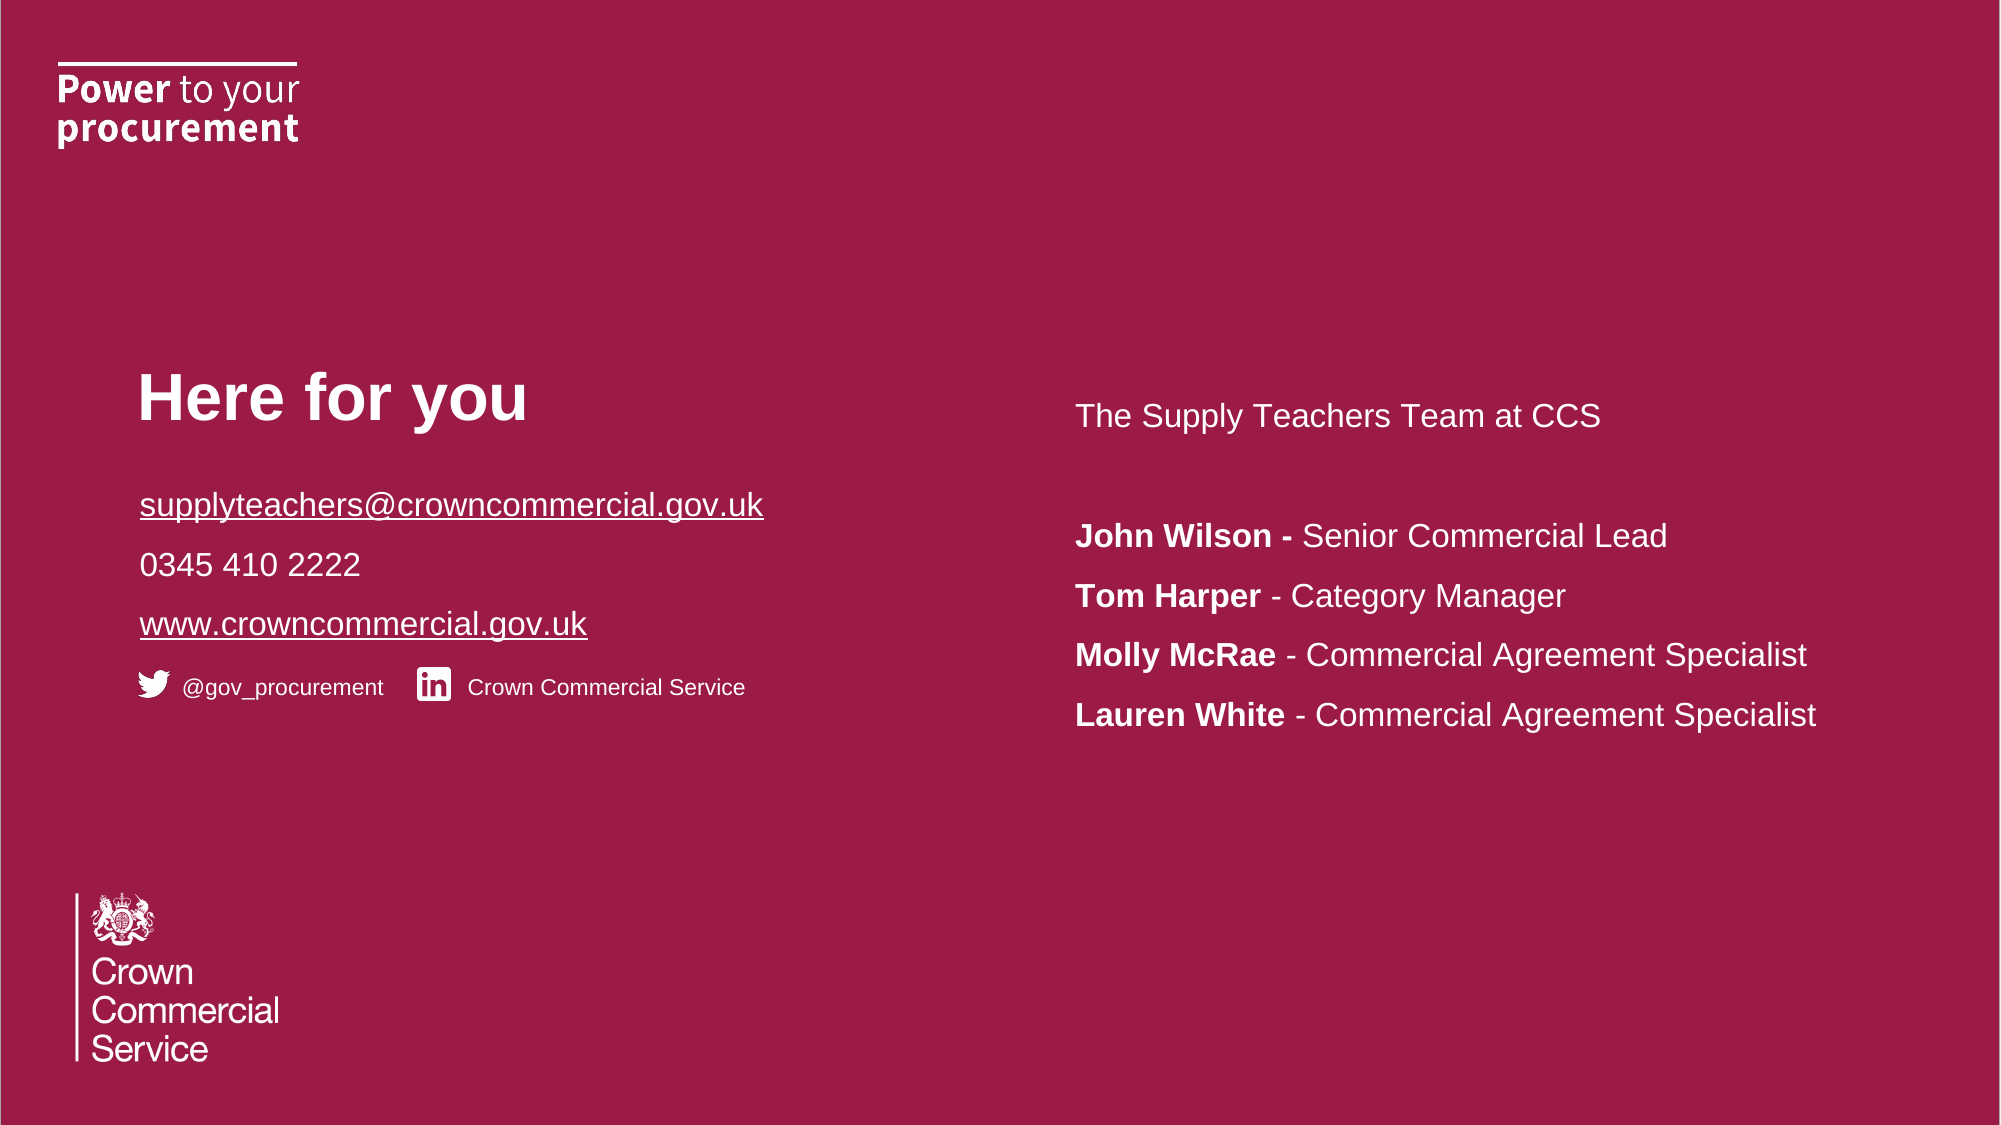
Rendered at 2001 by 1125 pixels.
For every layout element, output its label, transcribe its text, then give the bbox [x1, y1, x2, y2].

text_box Here for you [137, 353, 654, 462]
text_box supplyteachers@crowncommercial.gov.uk 0345 410 2222 www.crowncommercial.gov.uk [137, 462, 861, 644]
text_box The Supply Teachers Team at CCS John Wilson - Senior Commercial Lead Tom Harper - Category Manager Molly McRae - Commercial Agreement Specialist Lauren White - Commercial Agreement Specialist [1073, 374, 1941, 555]
